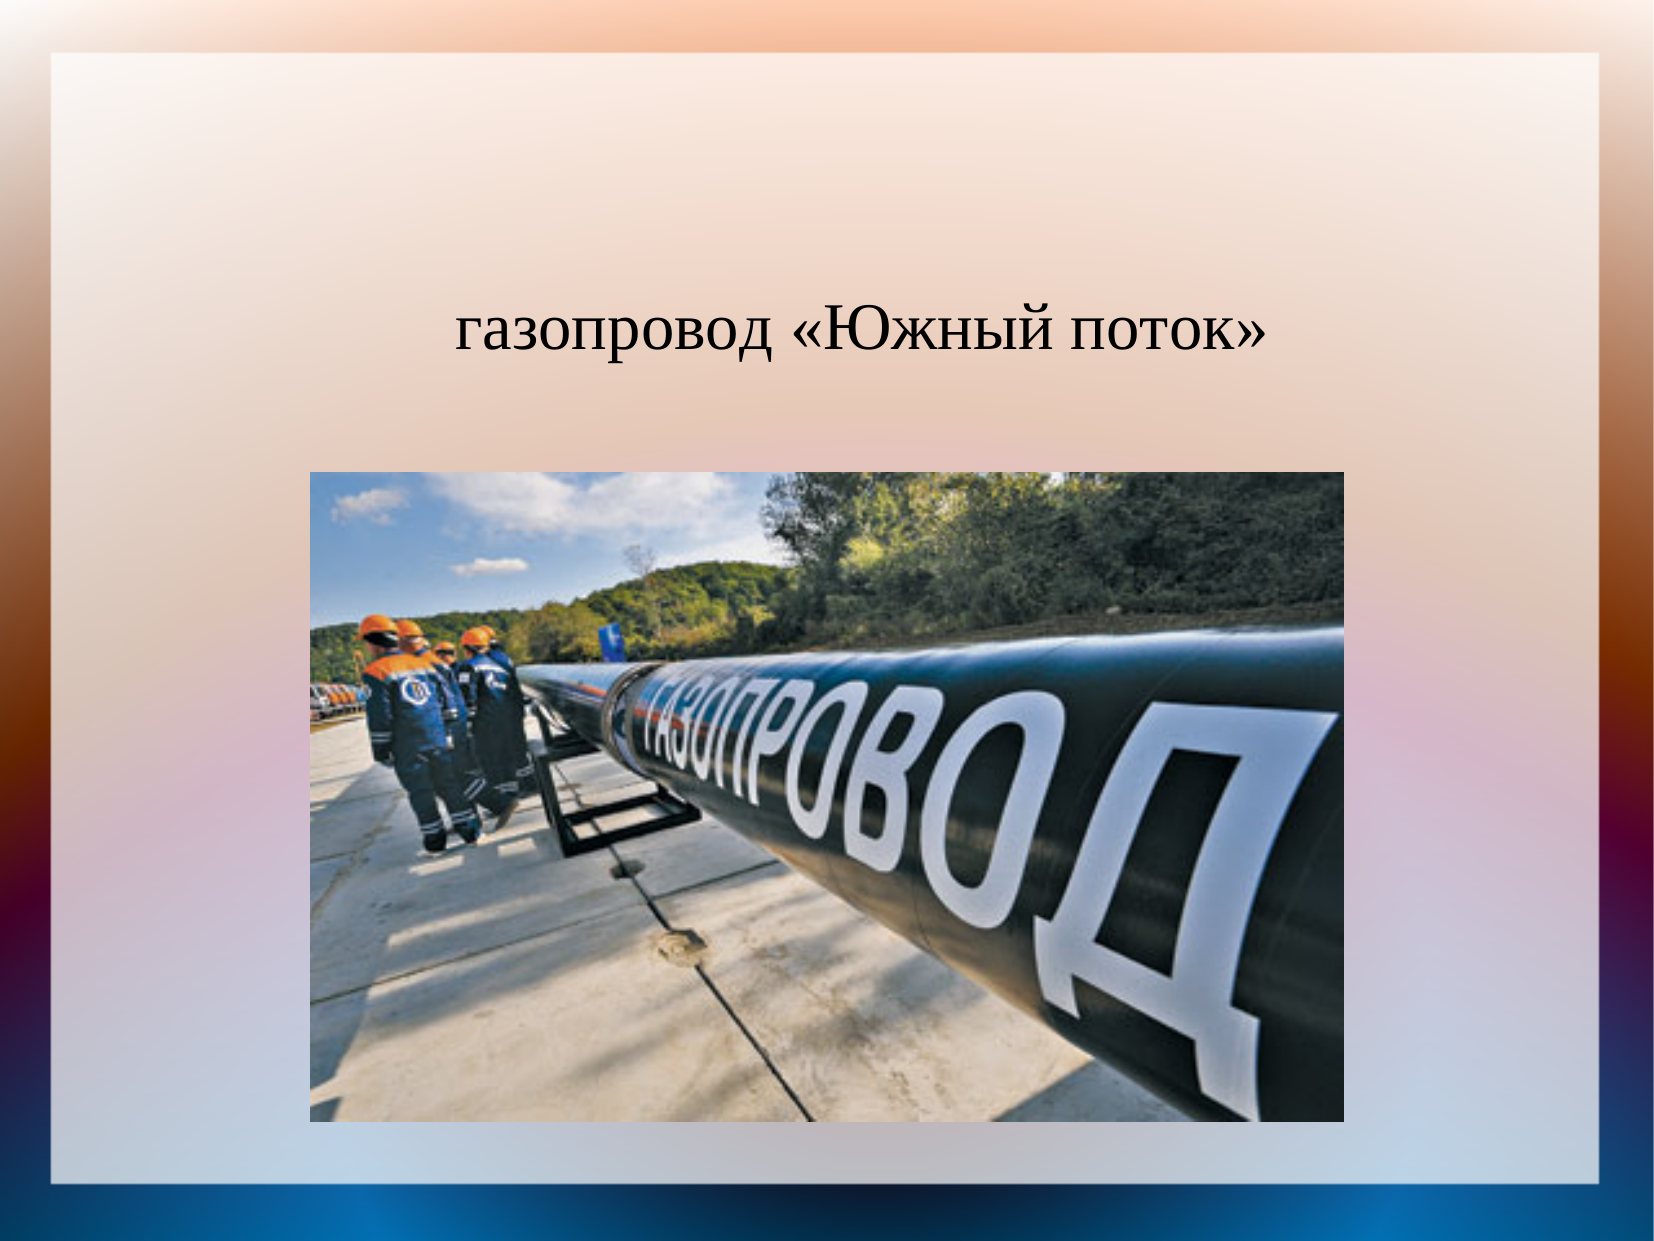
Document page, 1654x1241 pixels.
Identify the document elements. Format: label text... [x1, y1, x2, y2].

picture [0, 0, 1654, 1241]
list газопровод «Южный поток» [82, 290, 1571, 1109]
